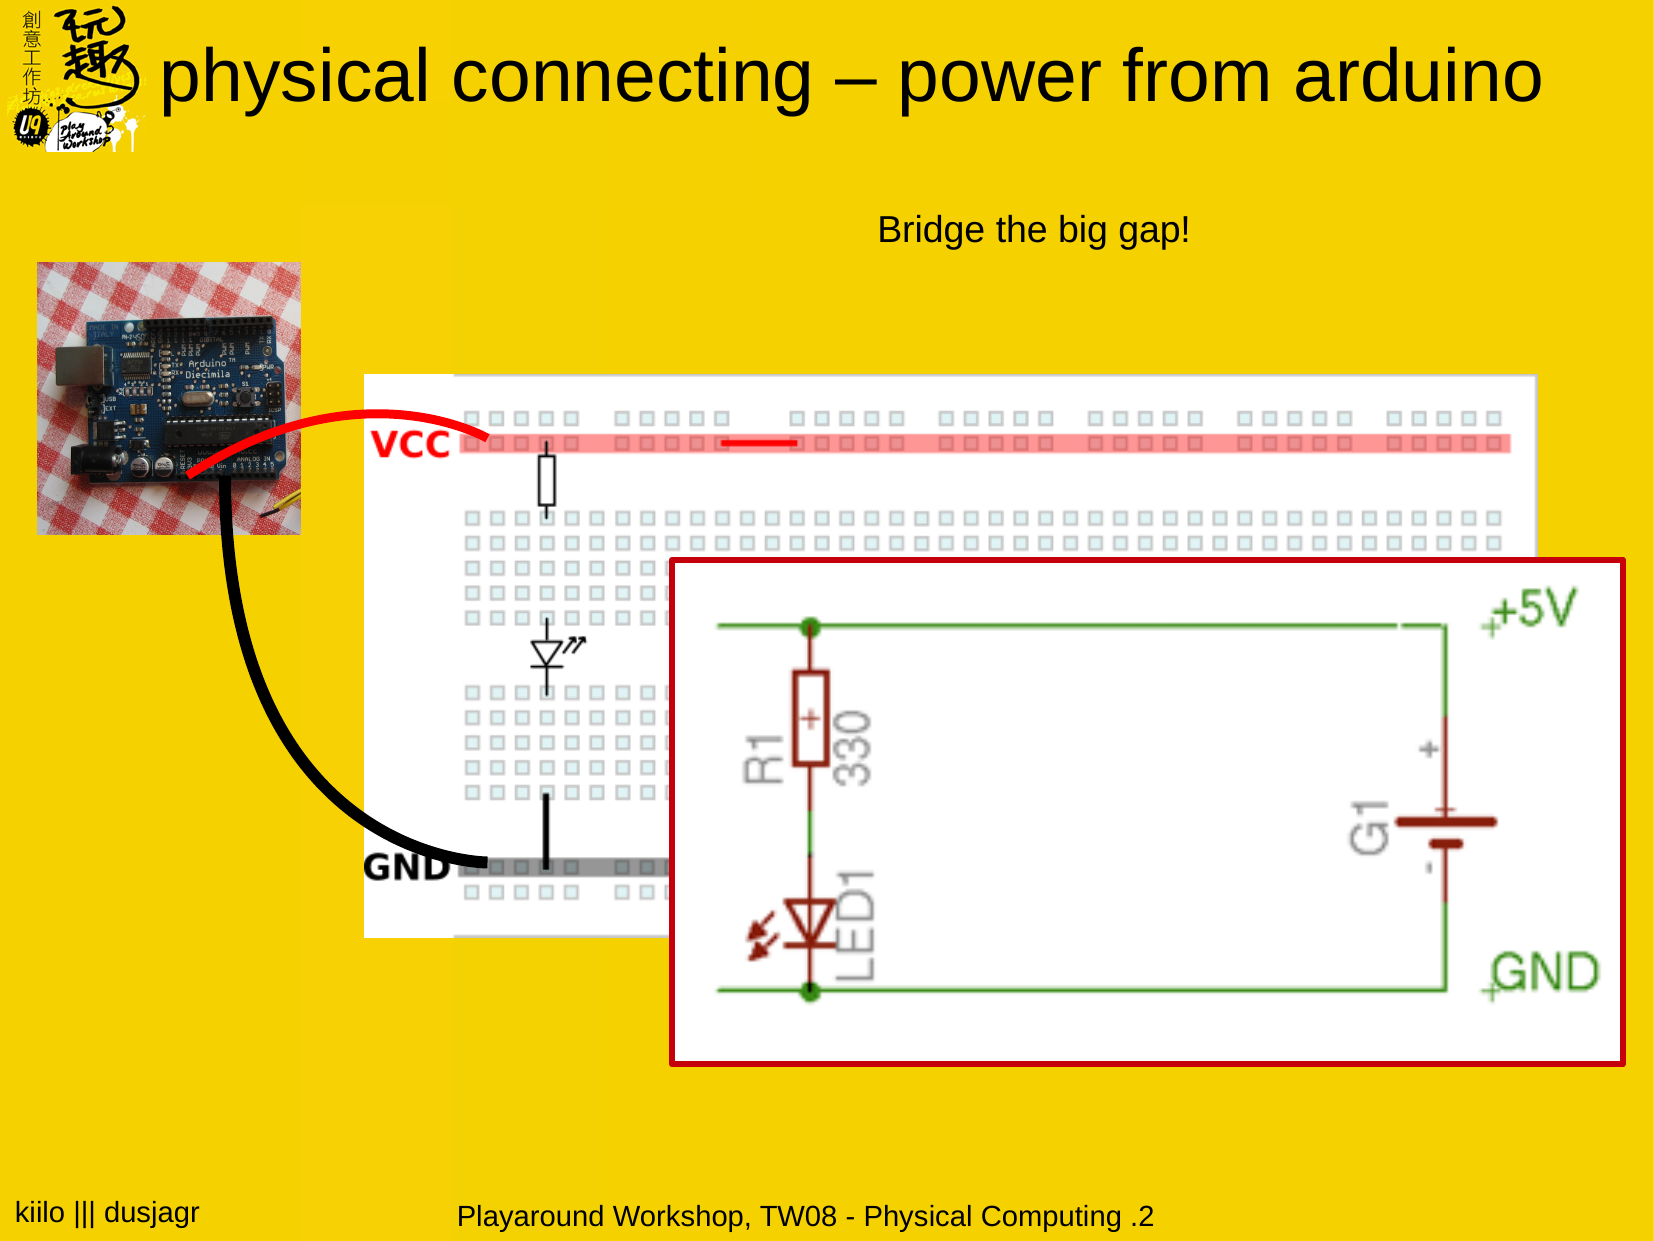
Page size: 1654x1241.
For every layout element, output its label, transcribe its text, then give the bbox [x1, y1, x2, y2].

picture [0, 0, 1654, 1241]
text_box Bridge the big gap! [862, 201, 1207, 263]
title physical connecting – power from arduino [159, 0, 1627, 151]
